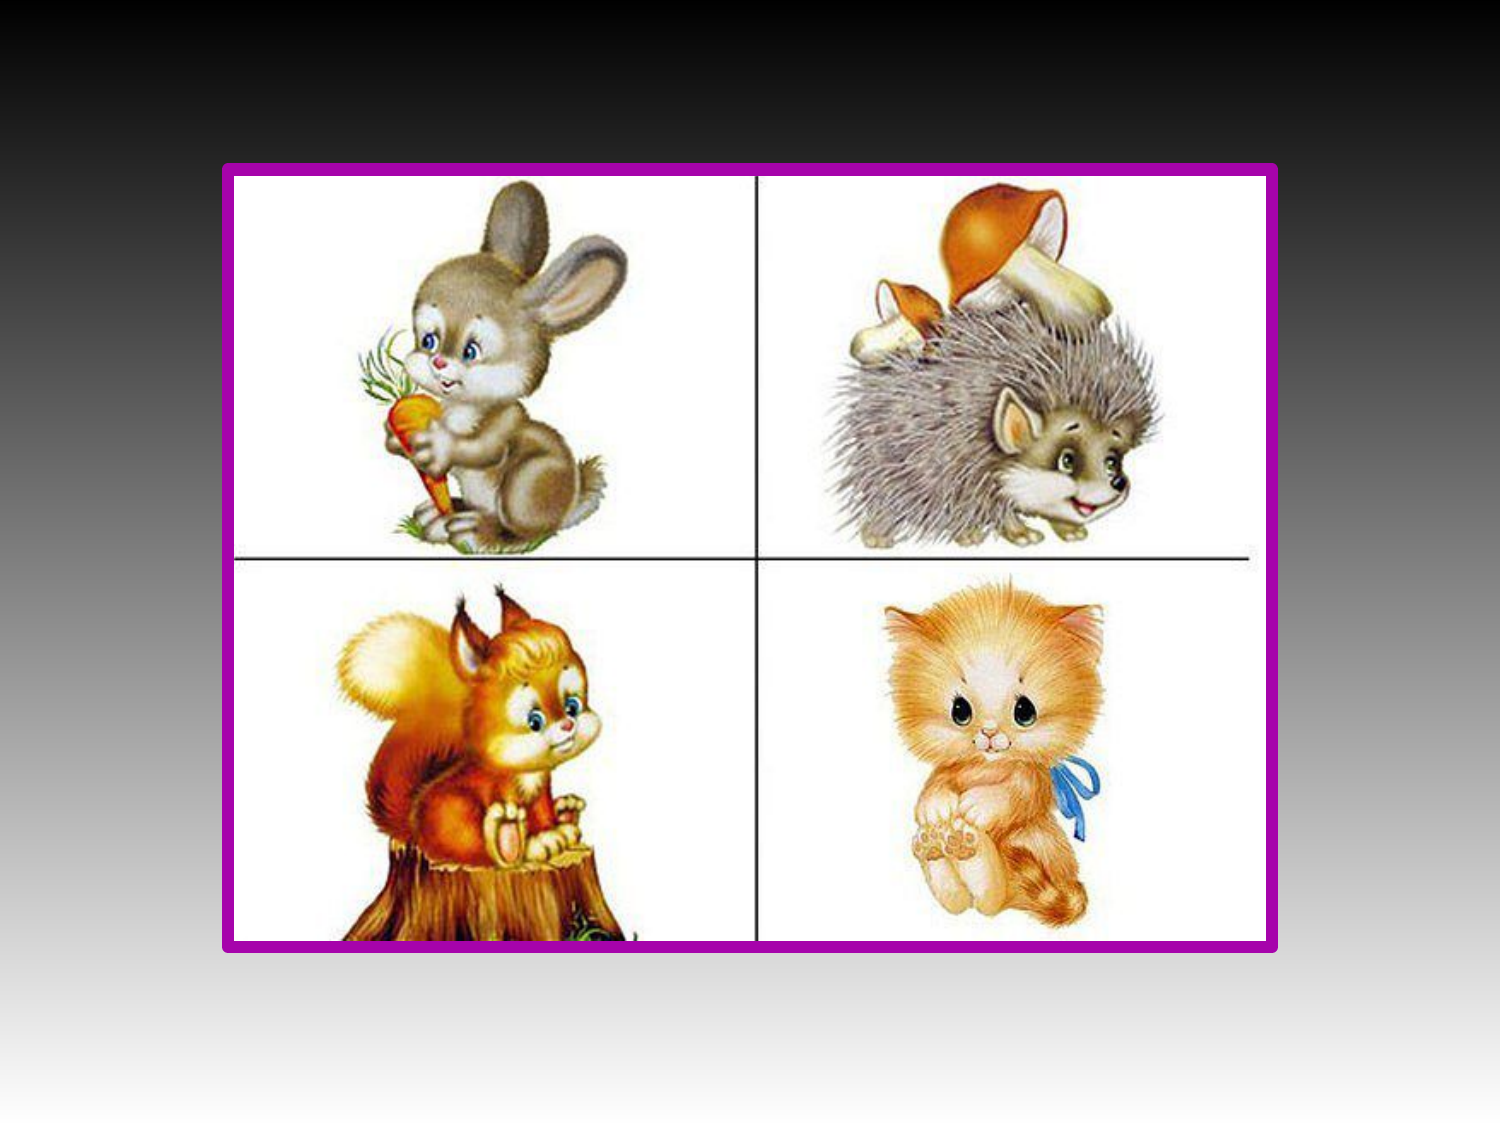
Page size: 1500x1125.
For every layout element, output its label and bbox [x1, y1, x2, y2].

picture [234, 175, 1266, 941]
